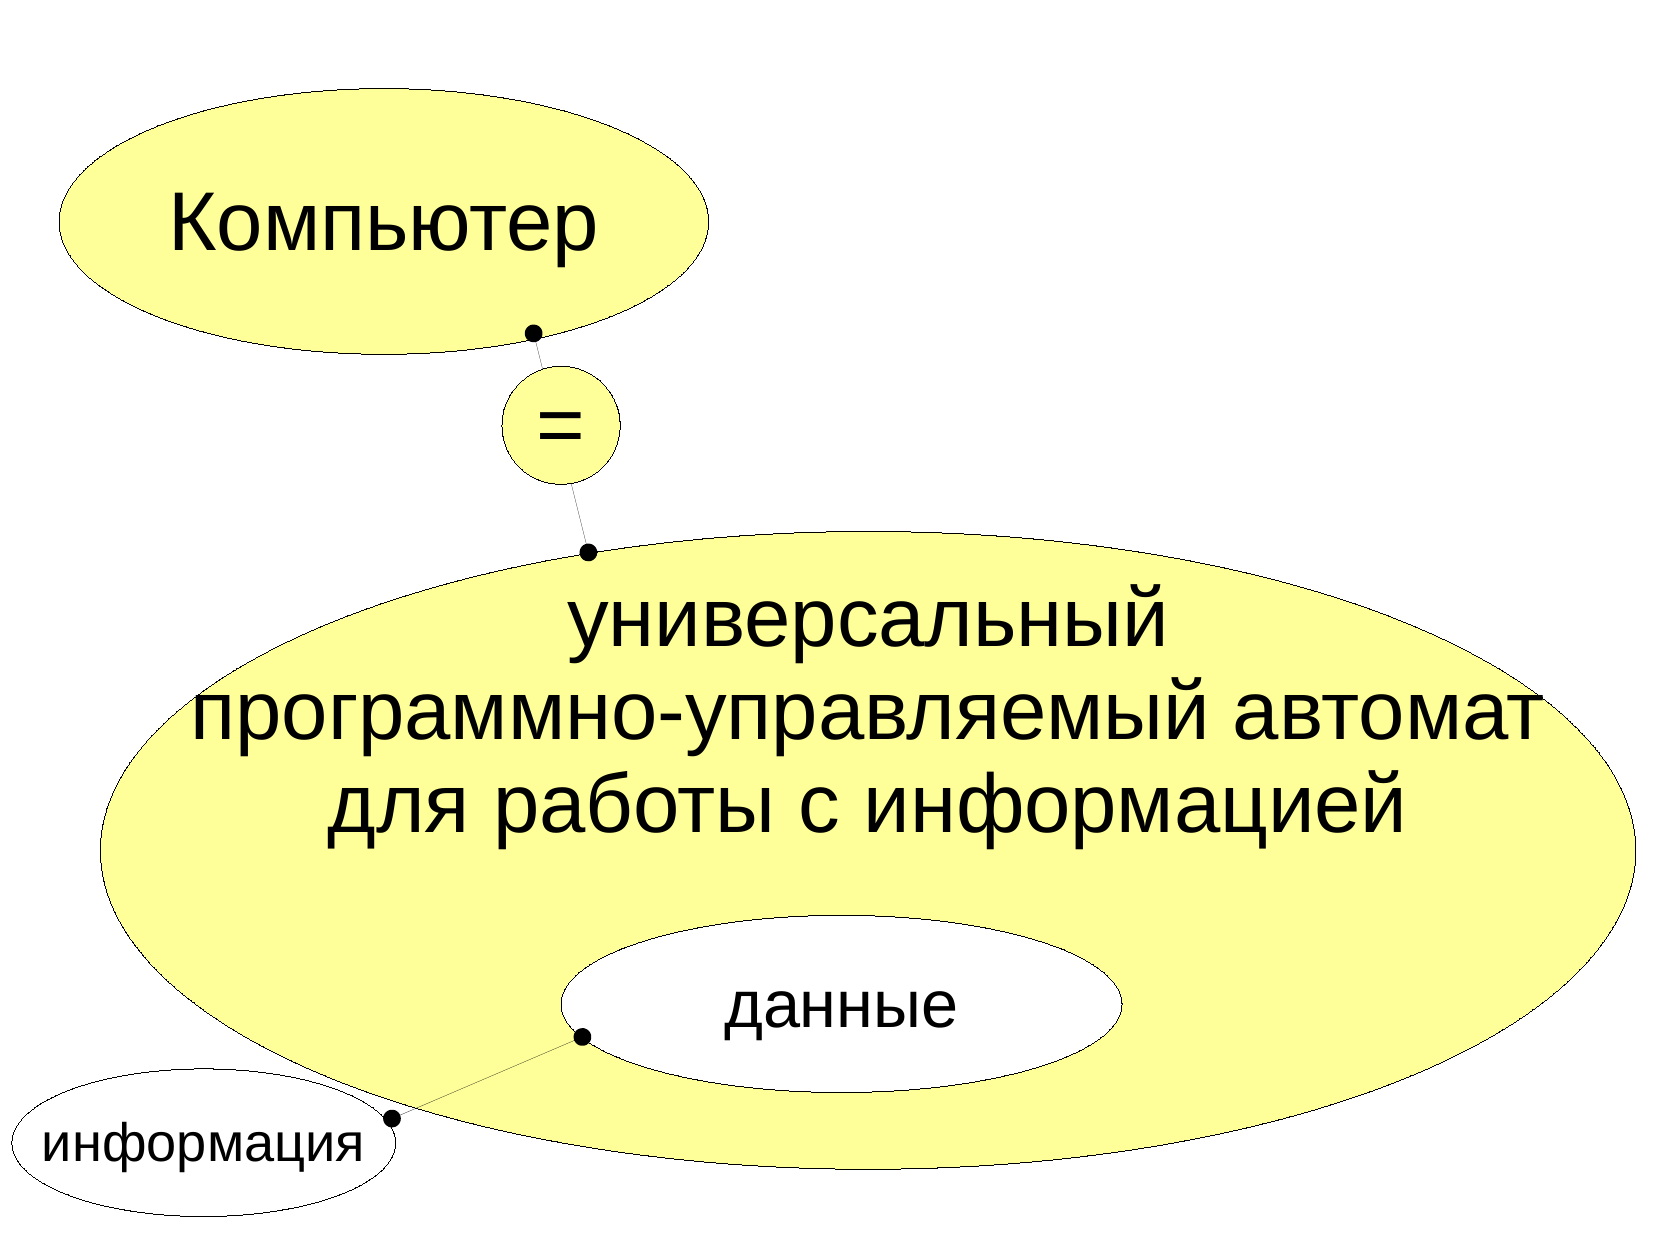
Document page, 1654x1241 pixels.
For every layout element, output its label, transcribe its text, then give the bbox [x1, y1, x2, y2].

text_box информация [11, 1068, 396, 1217]
text_box универсальный программно-управляемый автомат для работы с информацией [100, 531, 1636, 1170]
text_box данные [561, 915, 1123, 1093]
text_box Компьютер [59, 88, 709, 355]
text_box = [501, 366, 621, 485]
